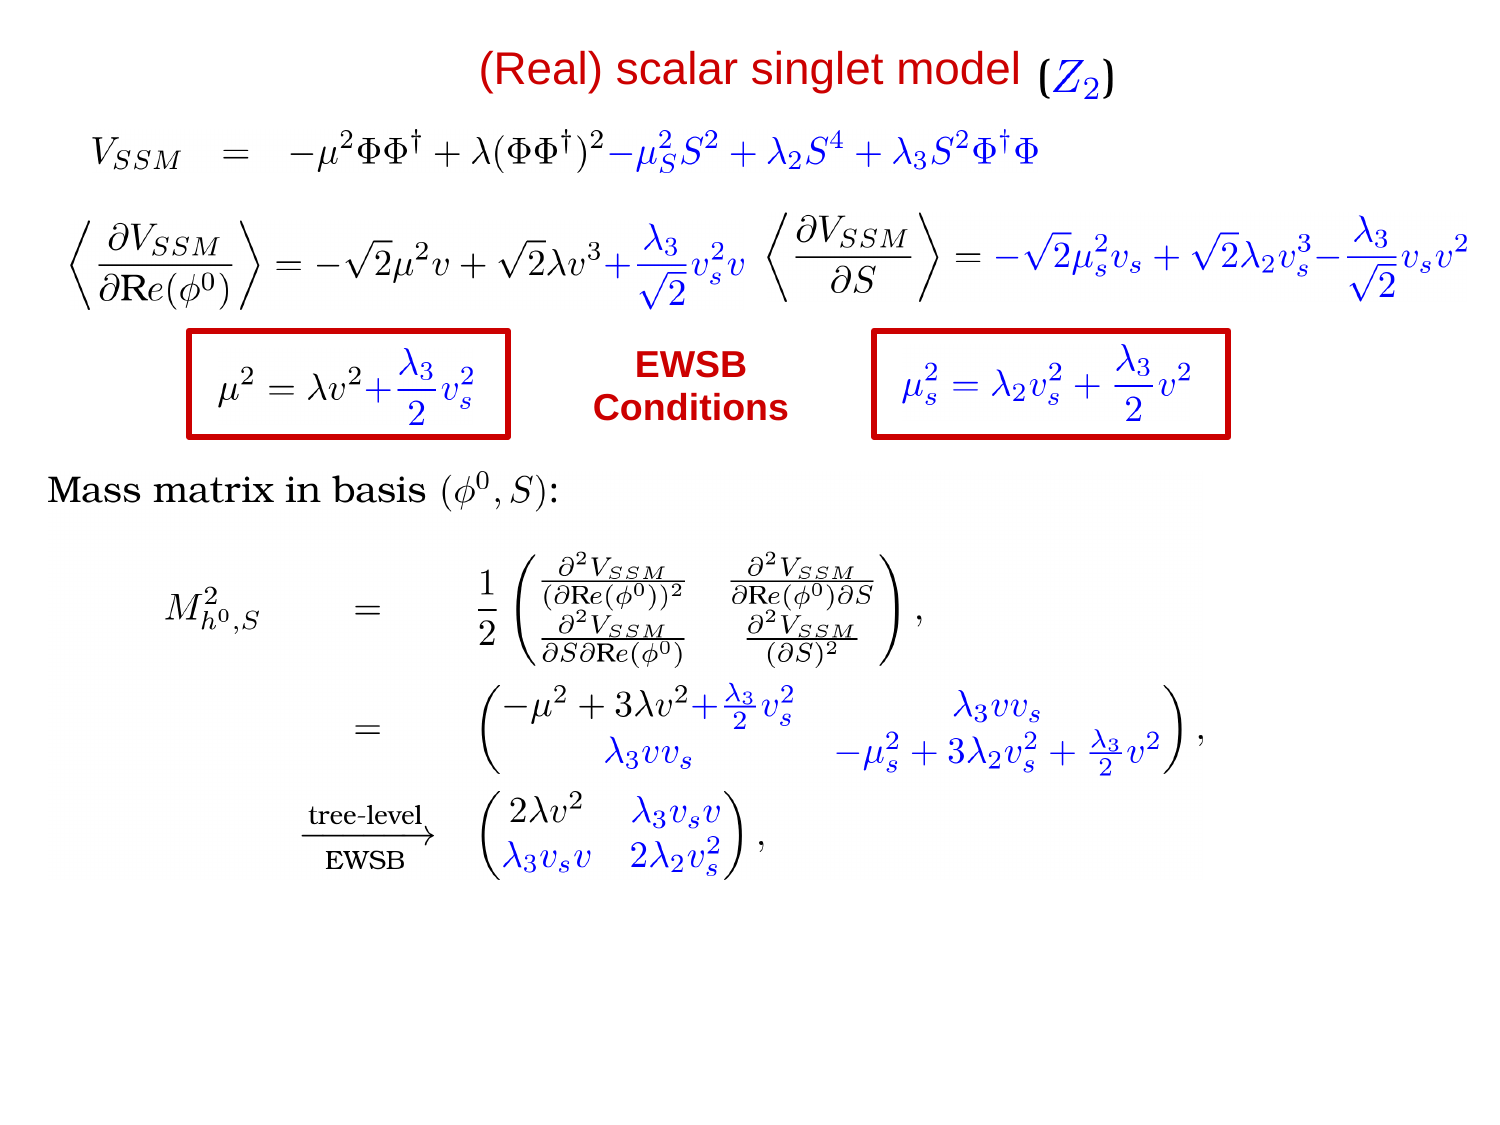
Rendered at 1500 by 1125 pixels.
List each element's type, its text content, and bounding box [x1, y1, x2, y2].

picture [1039, 58, 1113, 99]
picture [92, 129, 1038, 173]
picture [70, 220, 744, 310]
picture [767, 212, 1467, 302]
picture [48, 471, 1203, 880]
text_box (Real) scalar singlet model [23, 35, 1477, 116]
picture [218, 348, 473, 425]
picture [902, 344, 1190, 421]
text_box EWSB Conditions [566, 336, 815, 436]
